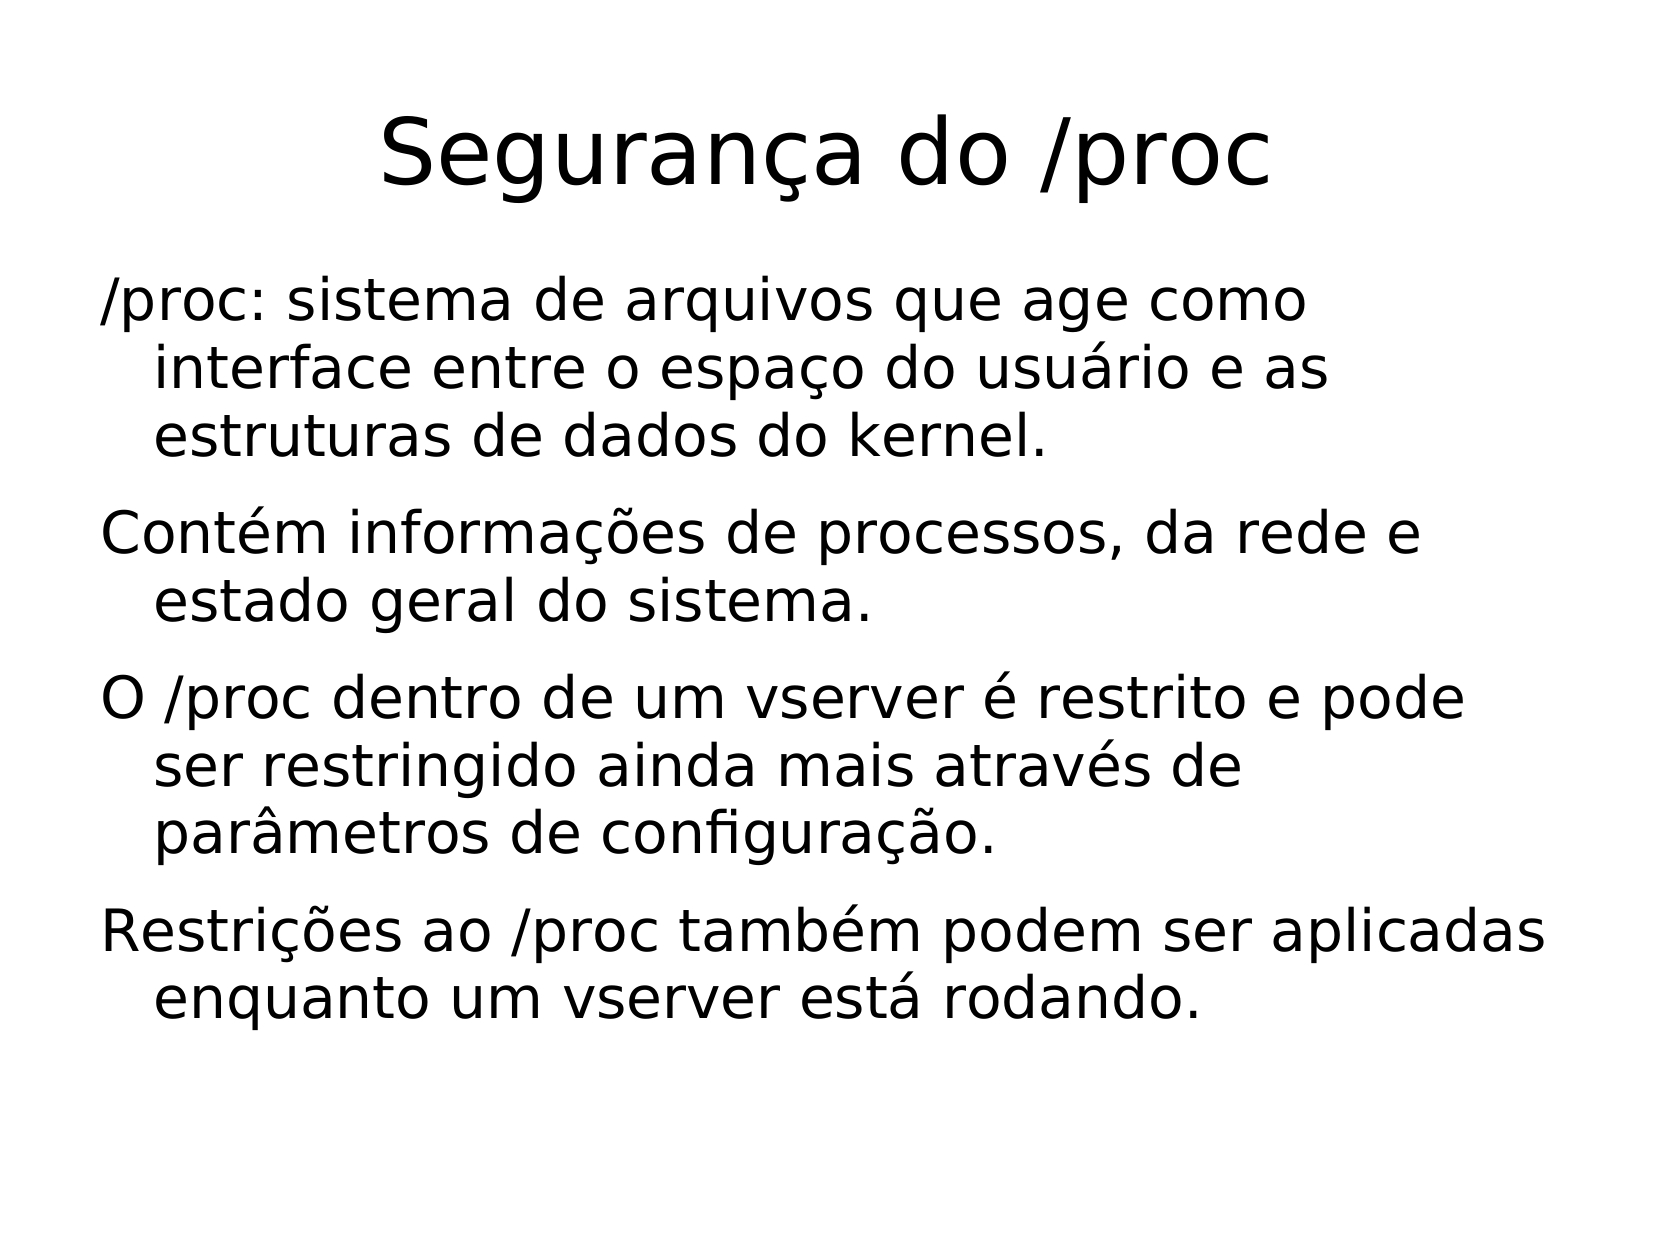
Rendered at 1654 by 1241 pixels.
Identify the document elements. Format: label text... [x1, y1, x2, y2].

title Segurança do /proc [82, 49, 1571, 257]
list /proc: sistema de arquivos que age como interface entre o espaço do usuário e as estruturas de dados do kernel. Contém informações de processos, da rede e estado geral do sistema. O /proc dentro de um vserver é restrito e pode ser restringido ainda mais através de parâmetros de configuração. Restrições ao /proc também podem ser aplicadas enquanto um vserver está rodando. [82, 266, 1571, 1086]
